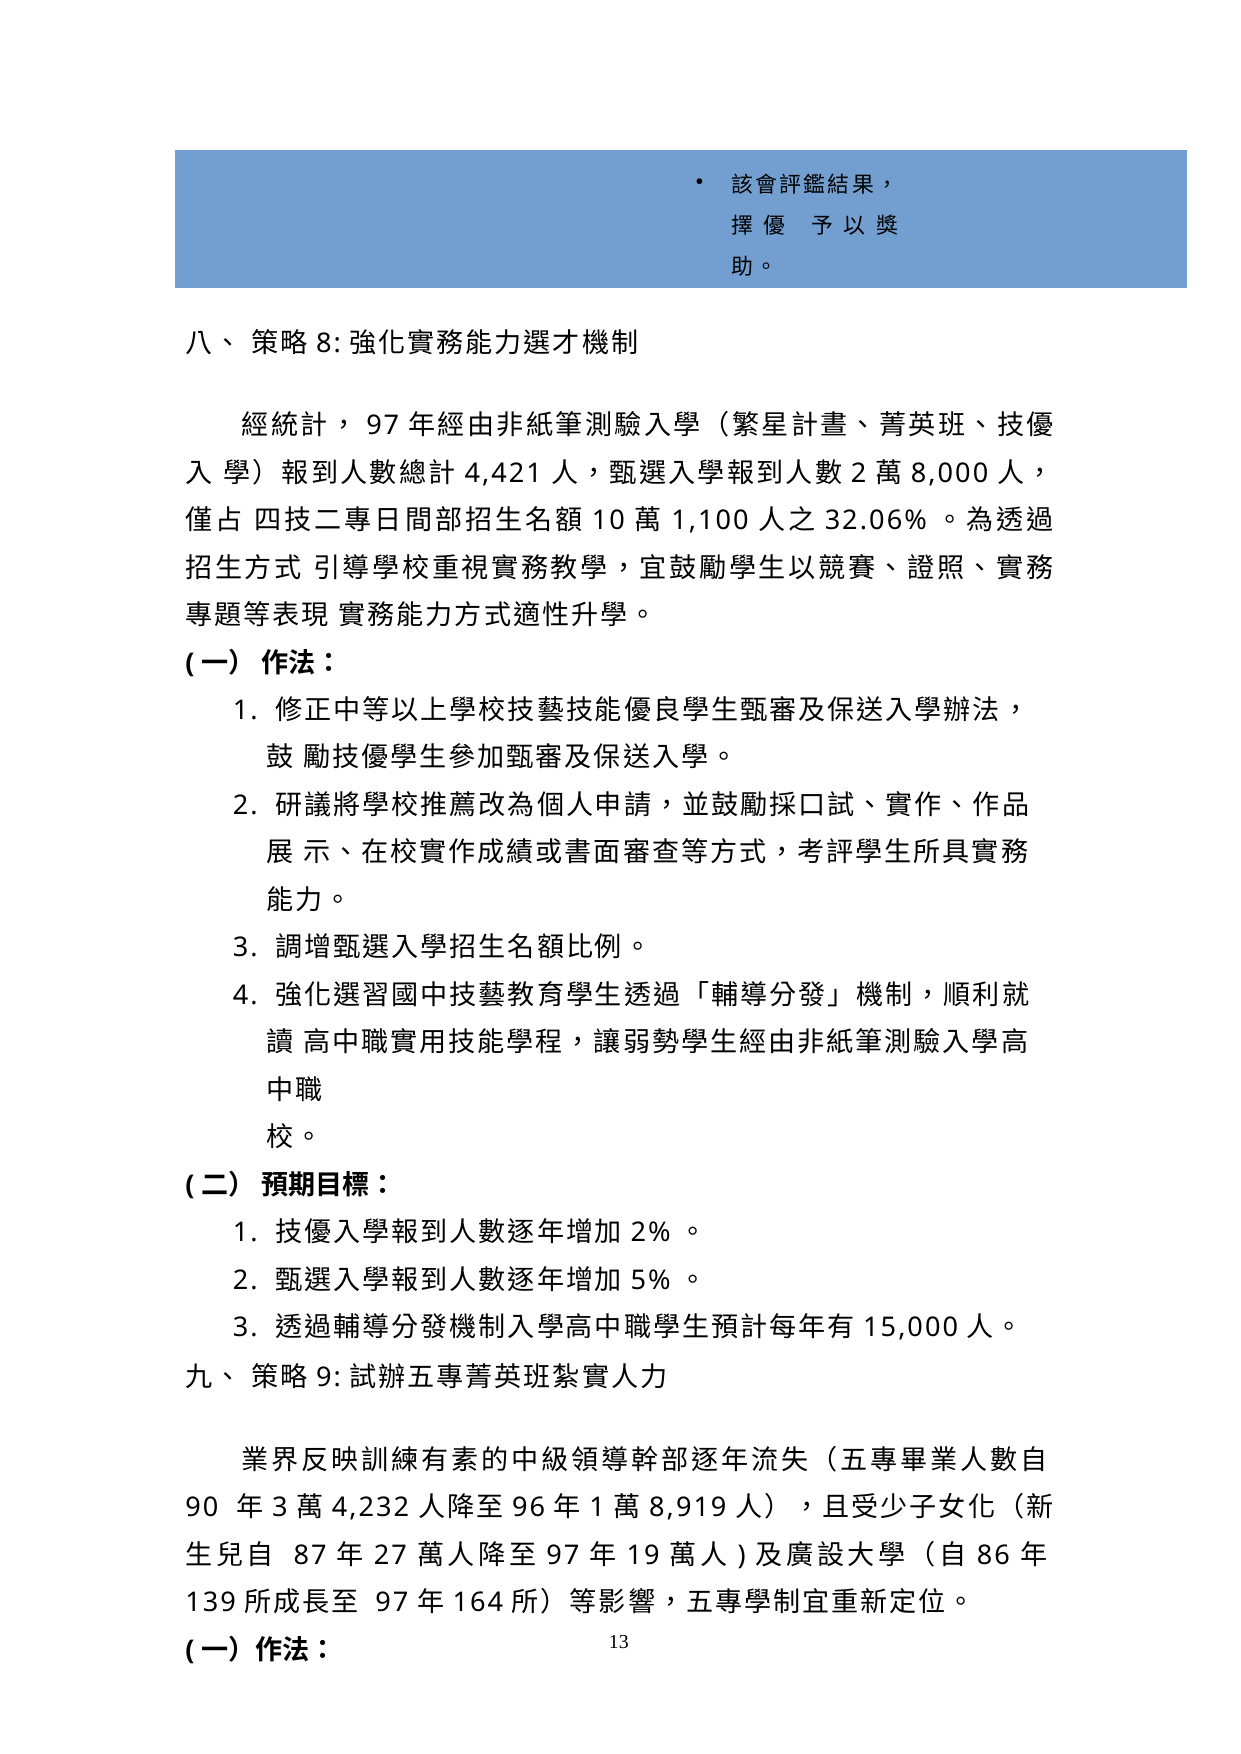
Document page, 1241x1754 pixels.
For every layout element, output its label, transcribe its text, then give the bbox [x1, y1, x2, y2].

table_header 該會評鑑結果，擇優 予以獎助。 [681, 150, 933, 288]
table_header [356, 150, 681, 288]
table_header [933, 150, 1187, 288]
table_header [175, 150, 356, 288]
text_box 八、 策略8:強化實務能力選才機制 經統計，97年經由非紙筆測驗入學（繁星計晝、菁英班、技優入 學）報到人數總計4,421人，甄選入學報到人數2萬8,000人，僅占 四技二專日間部招生名額10萬1,100人之32.06%。為透過招生方式 引導學校重視實務教學，宜鼓勵學生以競賽、證照、實務專題等表現 實務能力方式適性升學。 (一） 作法： 1. 修正中等以上學校技藝技能優良學生甄審及保送入學辦法，鼓 勵技優學生參加甄審及保送入學。 2. 研議將學校推薦改為個人申請，並鼓勵採口試、實作、作品展 示、在校實作成績或書面審查等方式，考評學生所具實務能力。 3. 調增甄選入學招生名額比例。 4. 強化選習國中技藝教育學生透過「輔導分發」機制，順利就讀 高中職實用技能學程，讓弱勢學生經由非紙筆測驗入學高中職 校。 (二） 預期目標： 1. 技優入學報到人數逐年增加2%。 2. 甄選入學報到人數逐年增加5%。 3. 透過輔導分發機制入學高中職學生預計每年有15,000人。 九、 策略9:試辦五專菁英班紮實人力 業界反映訓練有素的中級領導幹部逐年流失（五專畢業人數自90 年3萬4,232人降至96年1萬8,919人），且受少子女化（新生兒自 87年27萬人降至97年19萬人)及廣設大學（自86年139所成長至 97年164所）等影響，五專學制宜重新定位。 (一）作法： [185, 325, 1056, 1601]
text_box 13 [609, 1629, 631, 1649]
